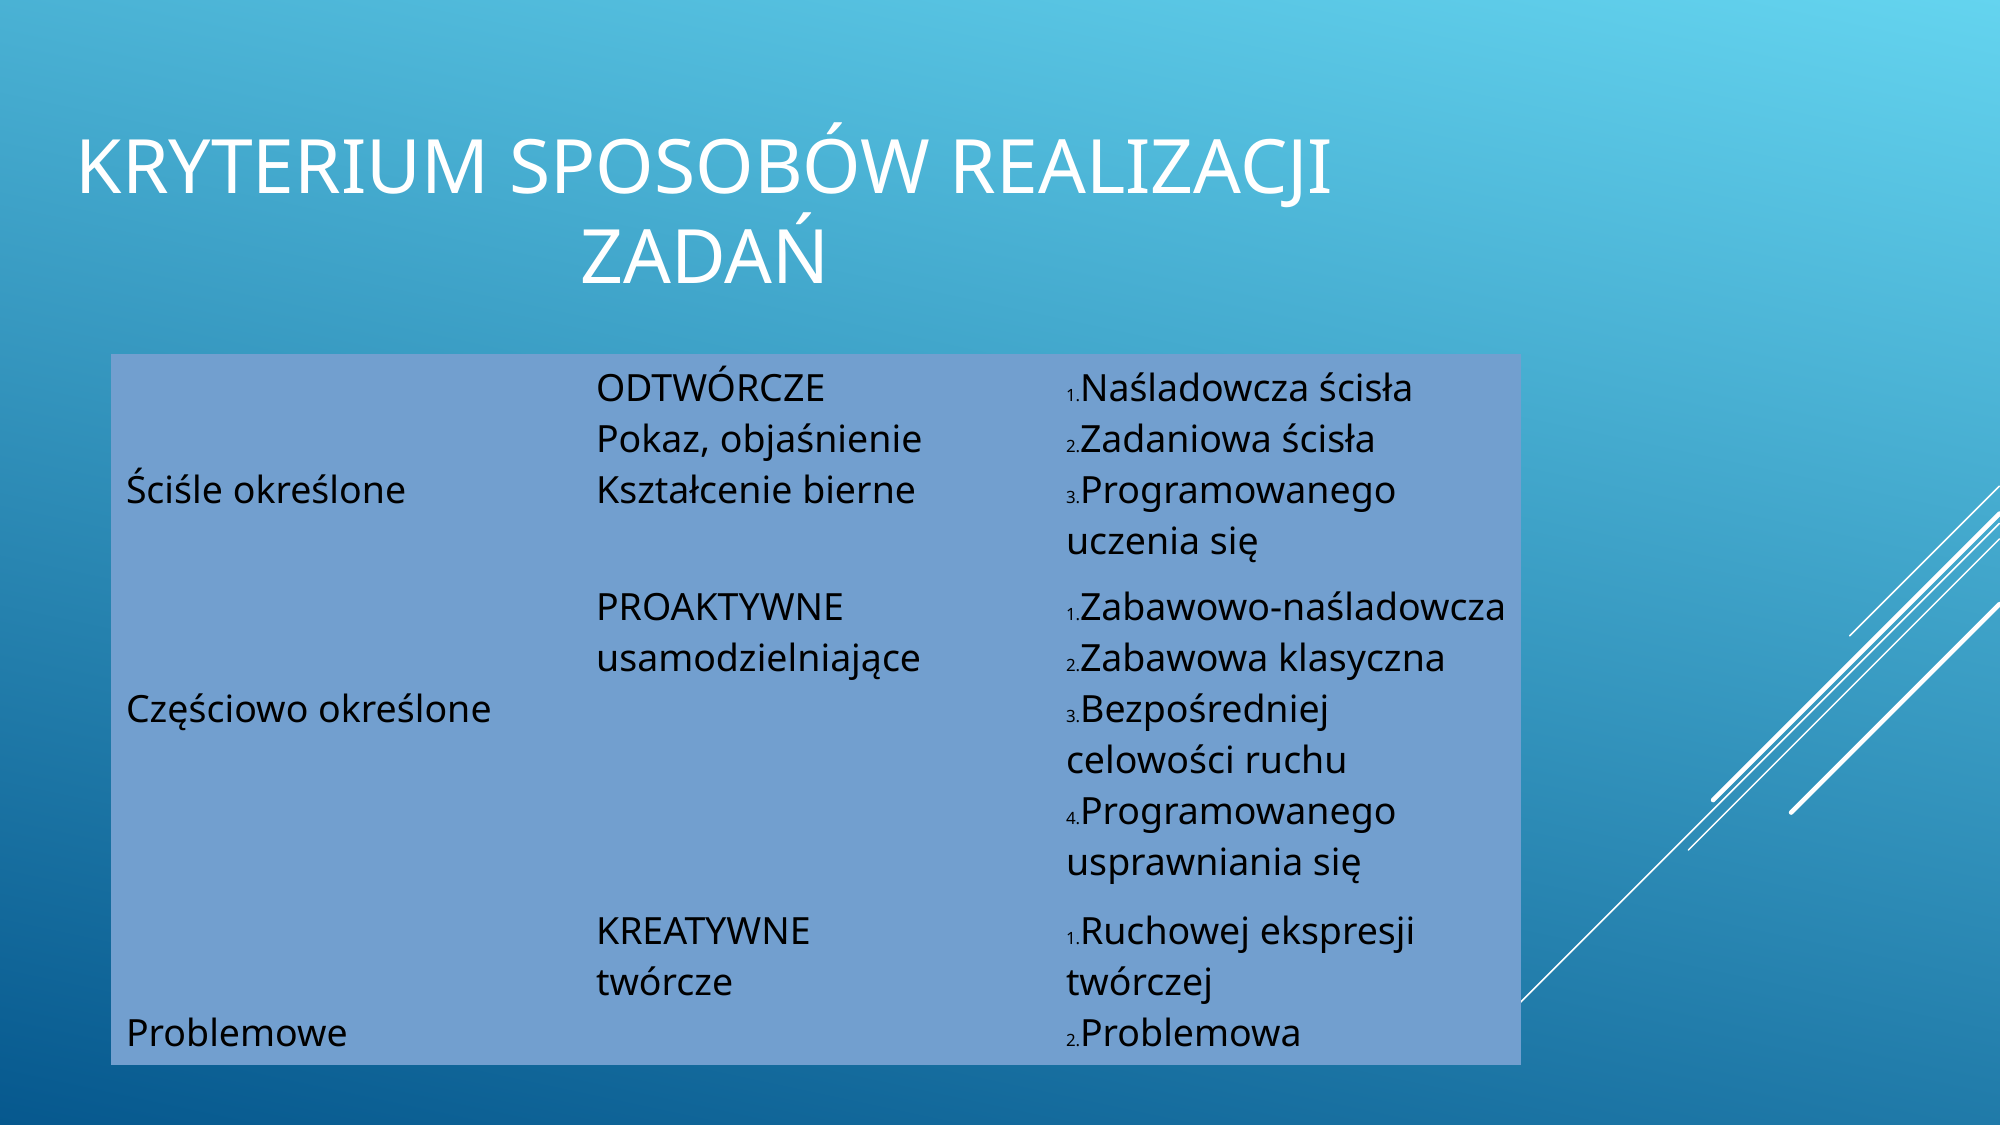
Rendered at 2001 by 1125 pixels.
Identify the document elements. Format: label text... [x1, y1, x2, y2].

table_cell Częściowo określone [111, 573, 581, 897]
title Kryterium sposobów realizacji zadań [0, 99, 1411, 317]
table_cell KREATYWNE twórcze [581, 897, 1051, 1065]
table_cell Zabawowo-naśladowcza Zabawowa klasyczna Bezpośredniej celowości ruchu Programowanego usprawniania się [1051, 573, 1521, 897]
table_cell Problemowe [111, 897, 581, 1065]
table_cell Ruchowej ekspresji twórczej Problemowa [1051, 897, 1521, 1065]
table_cell PROAKTYWNE usamodzielniające [581, 573, 1051, 897]
table_header ODTWÓRCZE Pokaz, objaśnienie Kształcenie bierne [581, 354, 1051, 573]
table_header Ściśle określone [111, 354, 581, 573]
table_header Naśladowcza ścisła Zadaniowa ścisła Programowanego uczenia się [1051, 354, 1521, 573]
